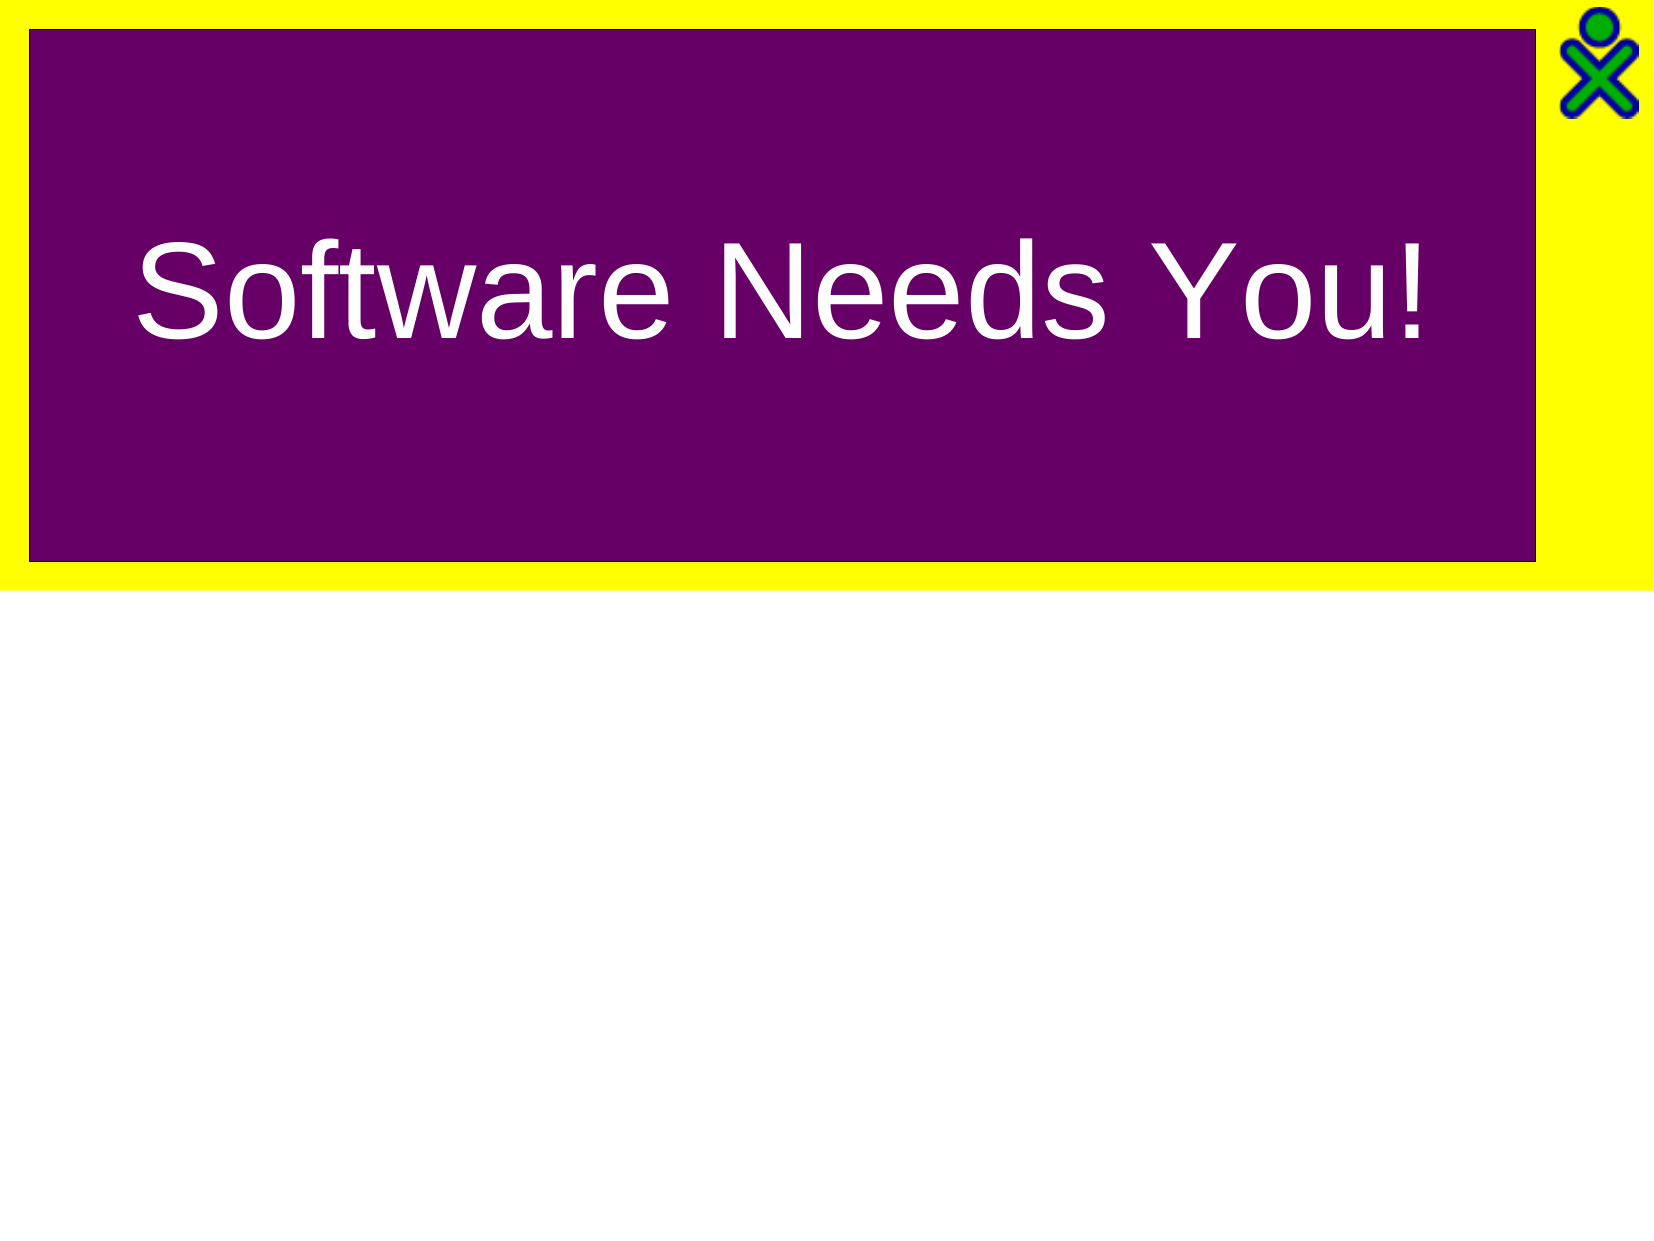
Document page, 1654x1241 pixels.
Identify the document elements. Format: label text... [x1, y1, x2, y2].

title Software Needs You! [59, 49, 1506, 532]
picture [1559, 7, 1639, 119]
